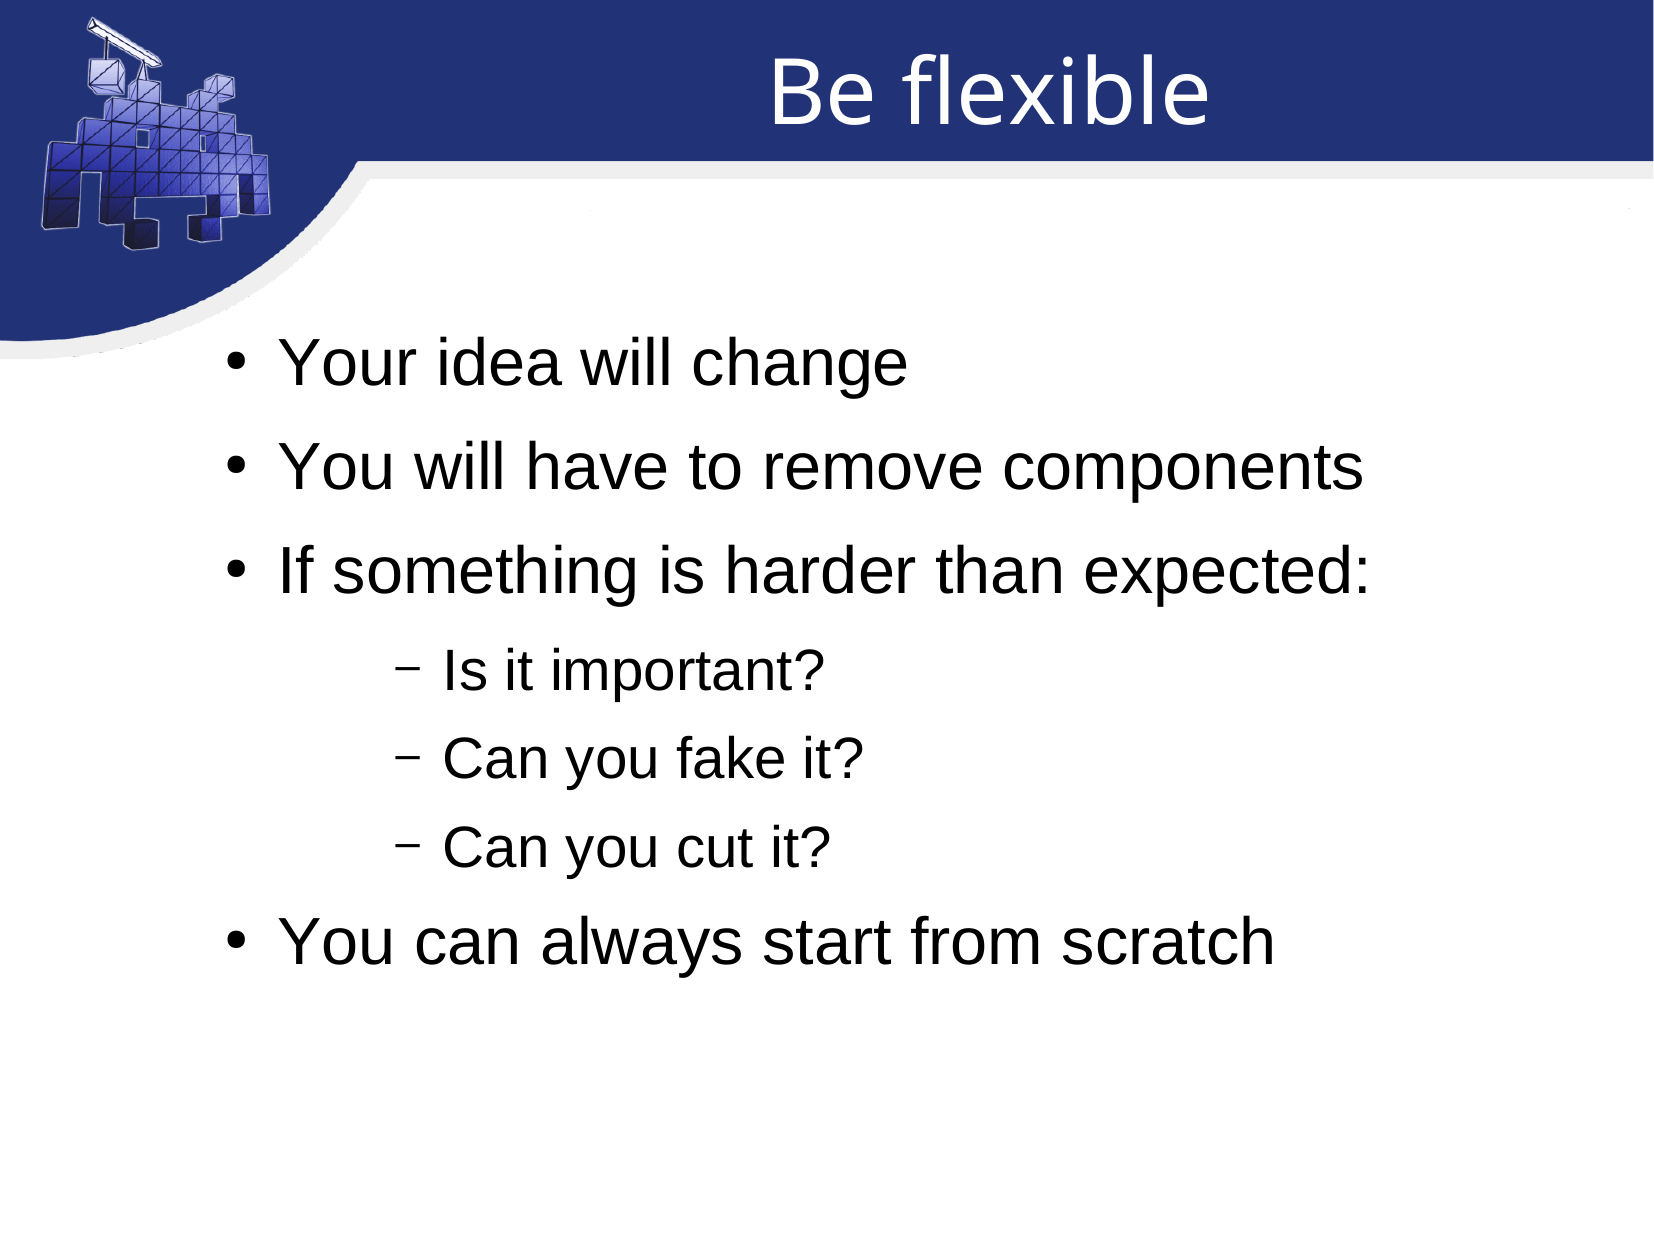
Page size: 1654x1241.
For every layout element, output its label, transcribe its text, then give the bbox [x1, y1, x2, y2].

title Be flexible [354, 35, 1625, 142]
list Your idea will change You will have to remove components If something is harder than expected: Is it important? Can you fake it? Can you cut it? You can always start from scratch [206, 324, 1595, 1078]
picture [0, 0, 1654, 443]
